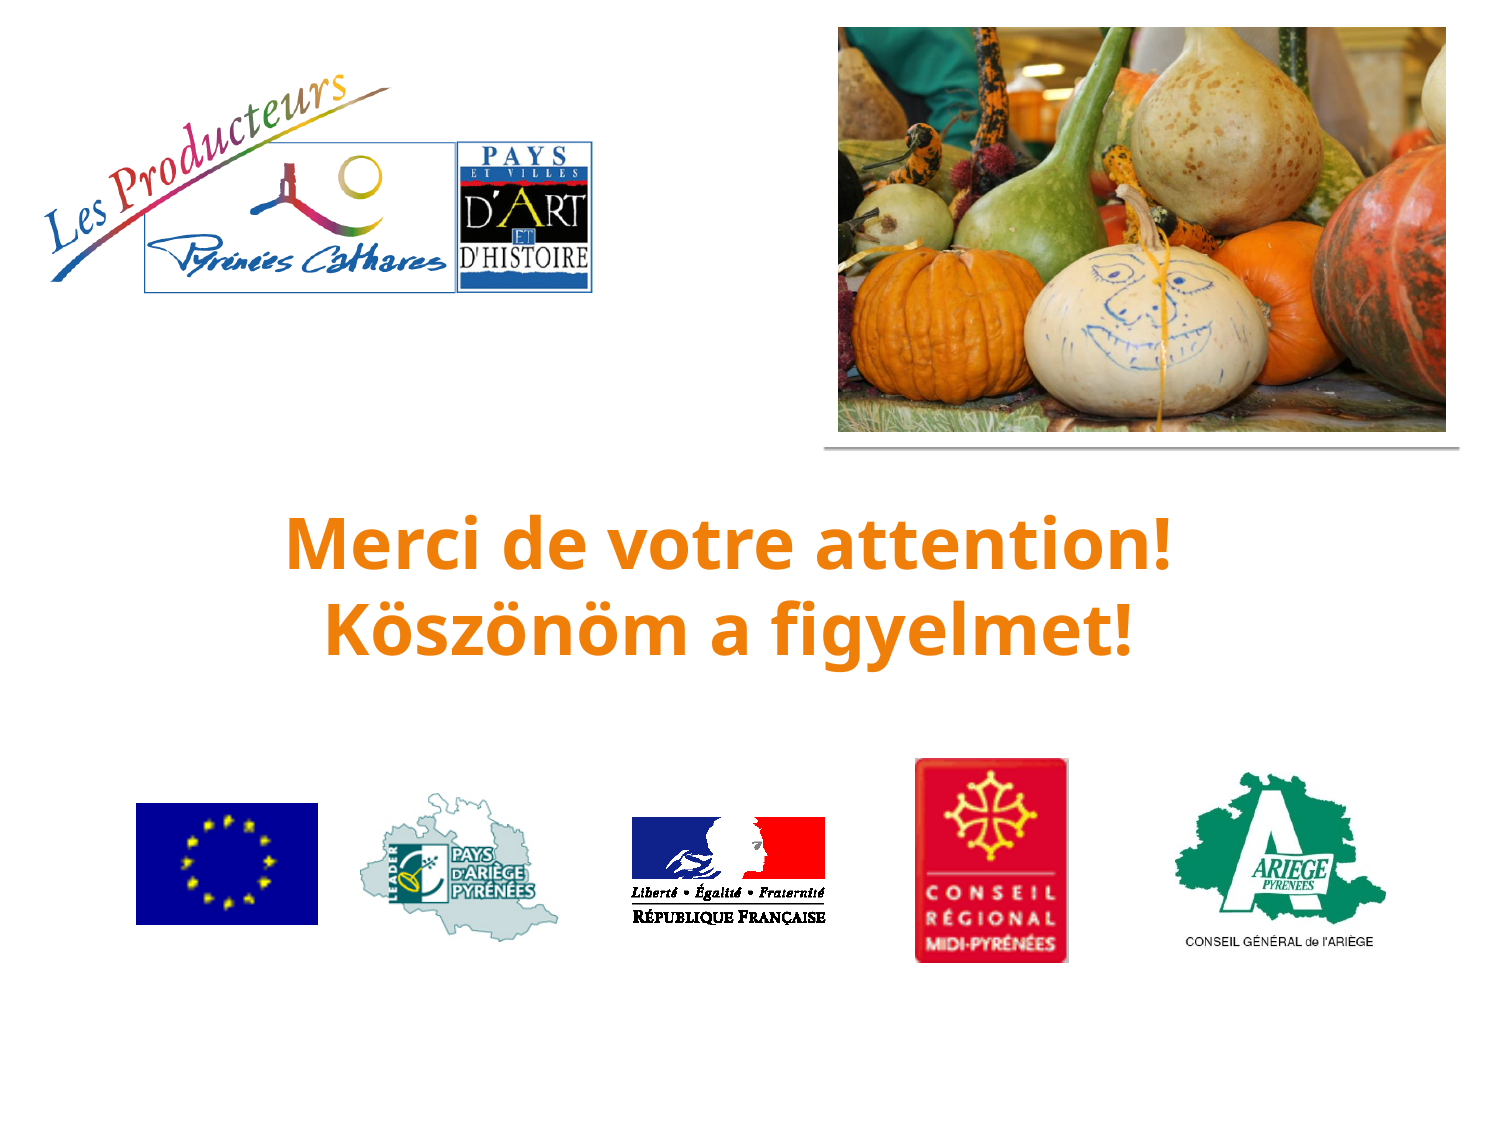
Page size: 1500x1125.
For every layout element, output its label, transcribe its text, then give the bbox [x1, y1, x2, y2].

picture [1175, 772, 1386, 949]
picture [37, 66, 605, 303]
picture [915, 758, 1069, 963]
picture [631, 814, 826, 925]
picture [136, 803, 318, 925]
picture [360, 793, 559, 943]
title Merci de votre attention! Köszönöm a figyelmet! [0, 490, 1479, 678]
picture [837, 27, 1447, 433]
